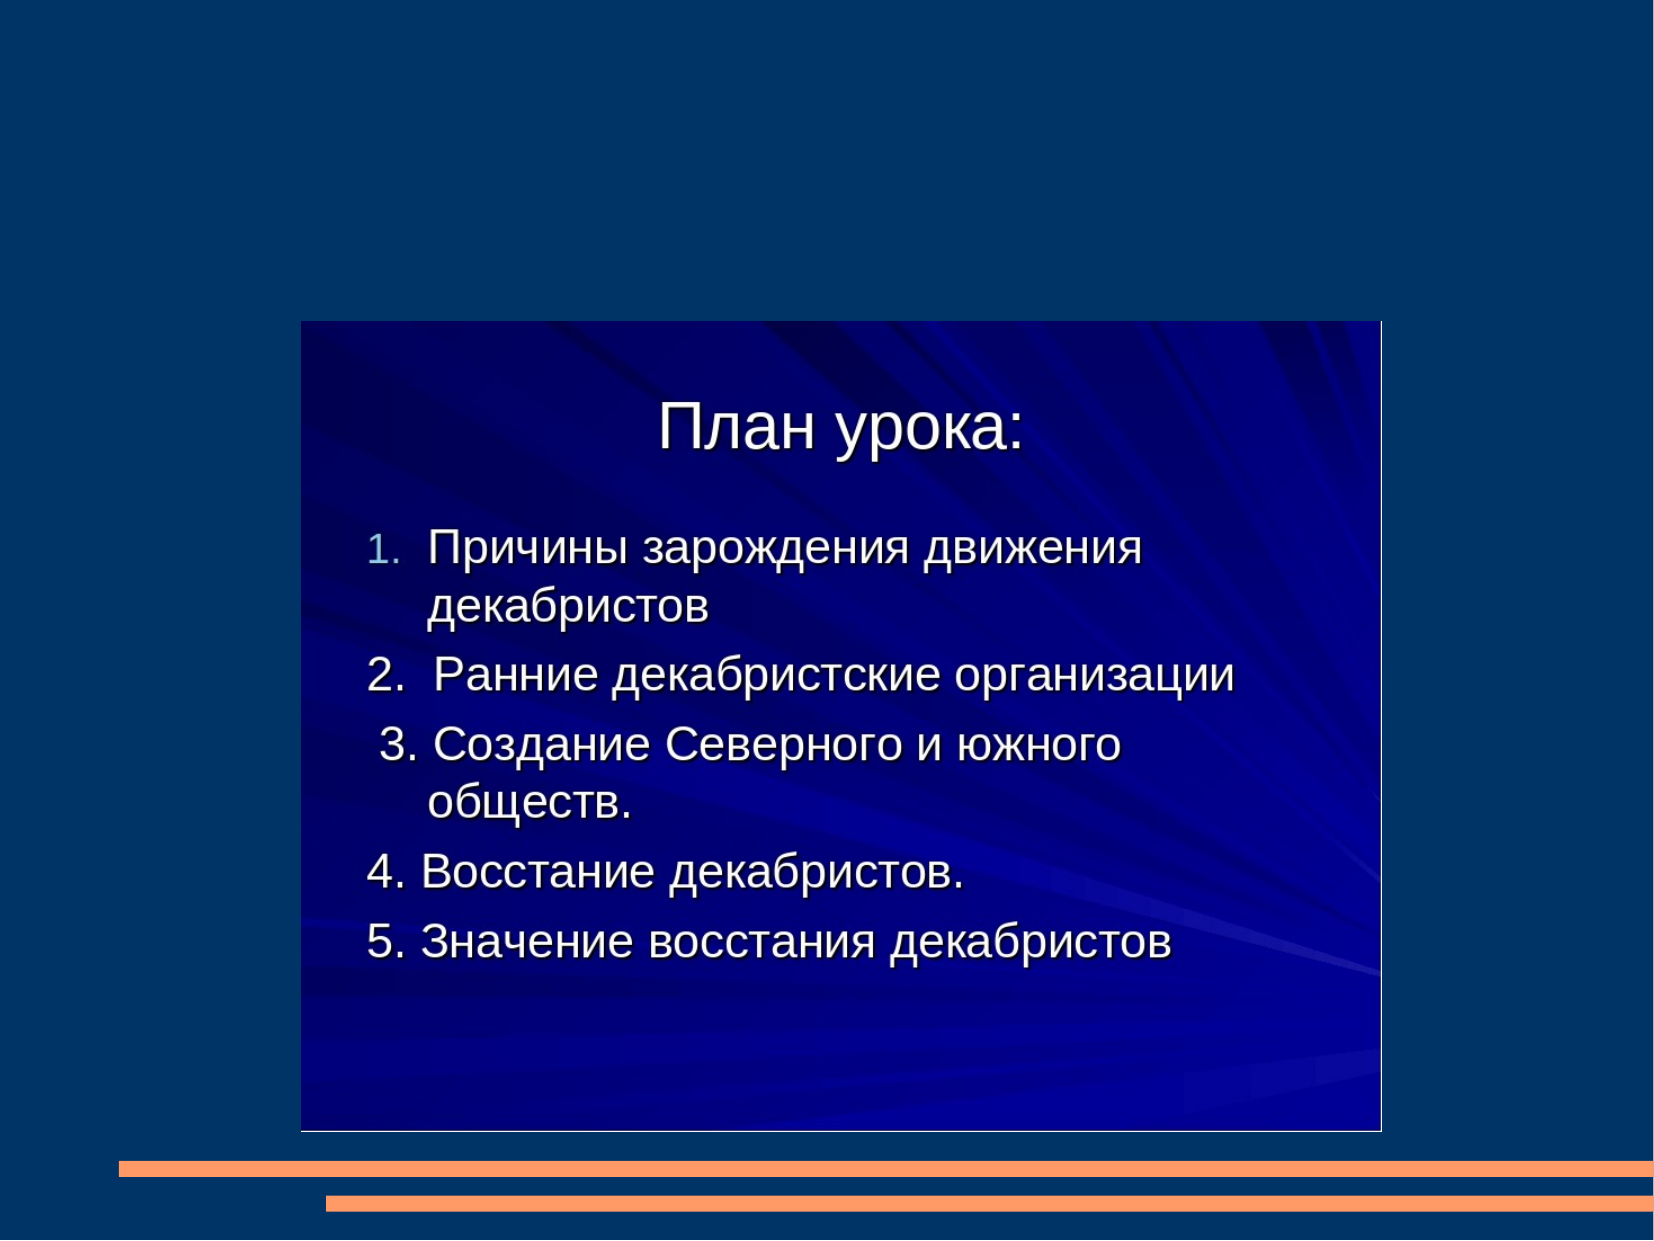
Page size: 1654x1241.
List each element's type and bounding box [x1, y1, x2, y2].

picture [301, 321, 1382, 1132]
